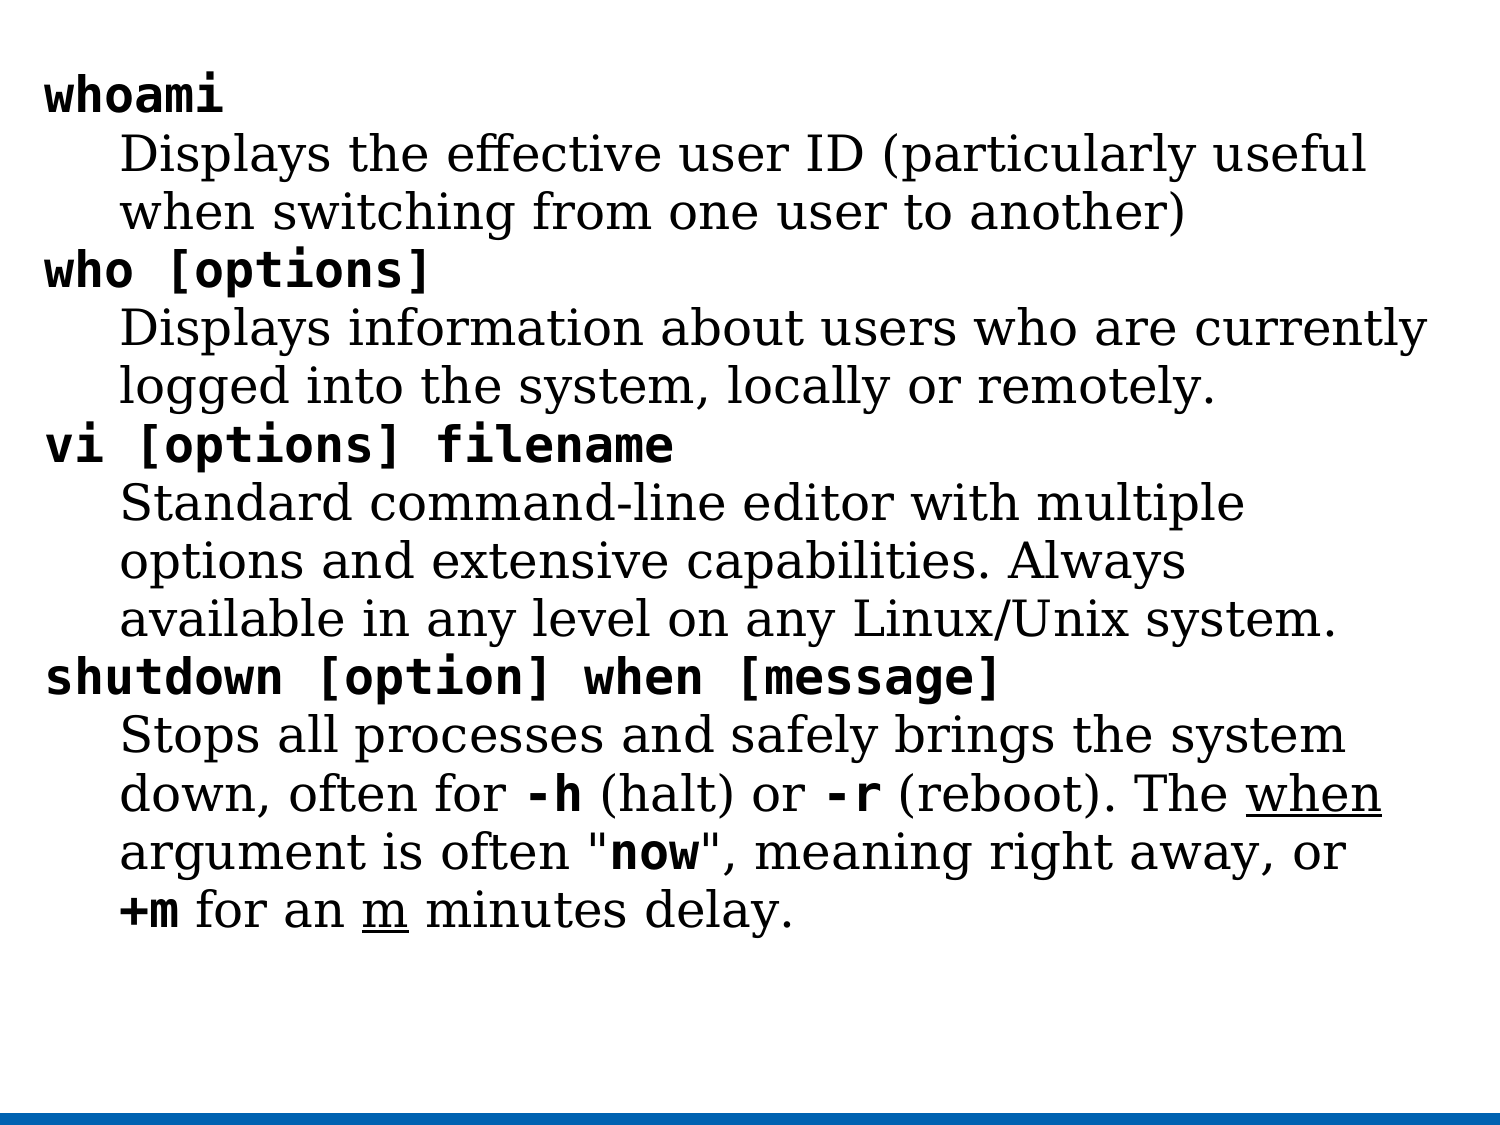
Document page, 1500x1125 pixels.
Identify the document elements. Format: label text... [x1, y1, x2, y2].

text_box whoami Displays the effective user ID (particularly useful when switching from one user to another) who [options] Displays information about users who are currently logged into the system, locally or remotely. vi [options] filename Standard command-line editor with multiple options and extensive capabilities. Always available in any level on any Linux/Unix system. shutdown [option] when [message] Stops all processes and safely brings the system down, often for -h (halt) or -r (reboot). The when argument is often "now", meaning right away, or +m for an m minutes delay. [29, 59, 1447, 1005]
